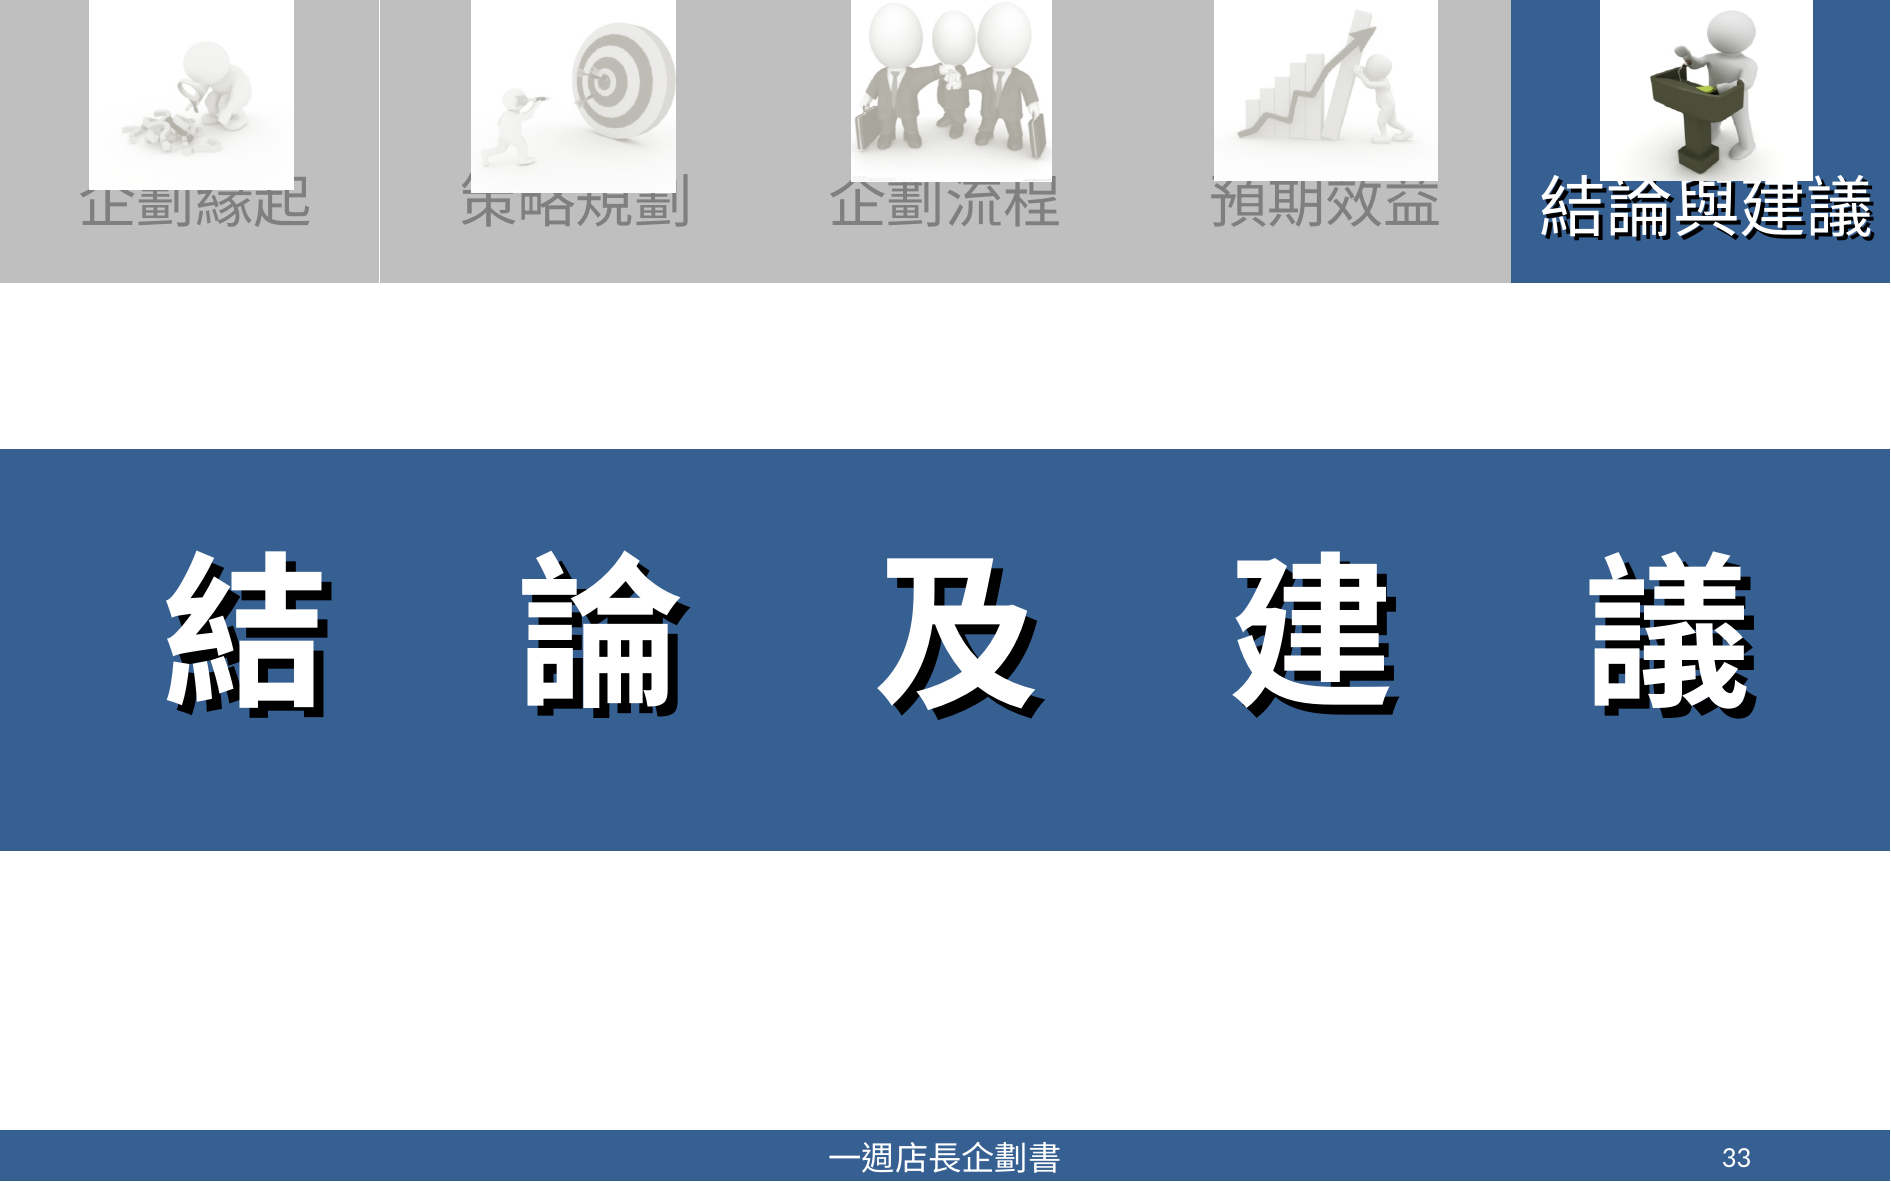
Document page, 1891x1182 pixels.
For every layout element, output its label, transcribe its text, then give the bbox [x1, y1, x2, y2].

picture [1214, 0, 1438, 181]
text_box [0, 0, 379, 283]
picture [851, 0, 1052, 182]
text_box 結論與建議 [1523, 157, 1891, 253]
picture [1600, 0, 1813, 181]
text_box [1813, 0, 1890, 157]
text_box 預期效益 [1179, 157, 1473, 243]
picture [471, 0, 676, 193]
text_box 策略規劃 [417, 157, 735, 243]
text_box [0, 449, 1890, 851]
picture [89, 0, 294, 190]
text_box 企劃緣起 [42, 157, 348, 243]
text_box 企劃流程 [781, 157, 1110, 243]
text_box 一週店長企劃書 [0, 1130, 1706, 1181]
text_box 結 論 及 建 議 [42, 519, 1871, 737]
text_box [380, 0, 1890, 283]
text_box 33 [1706, 1130, 1891, 1182]
